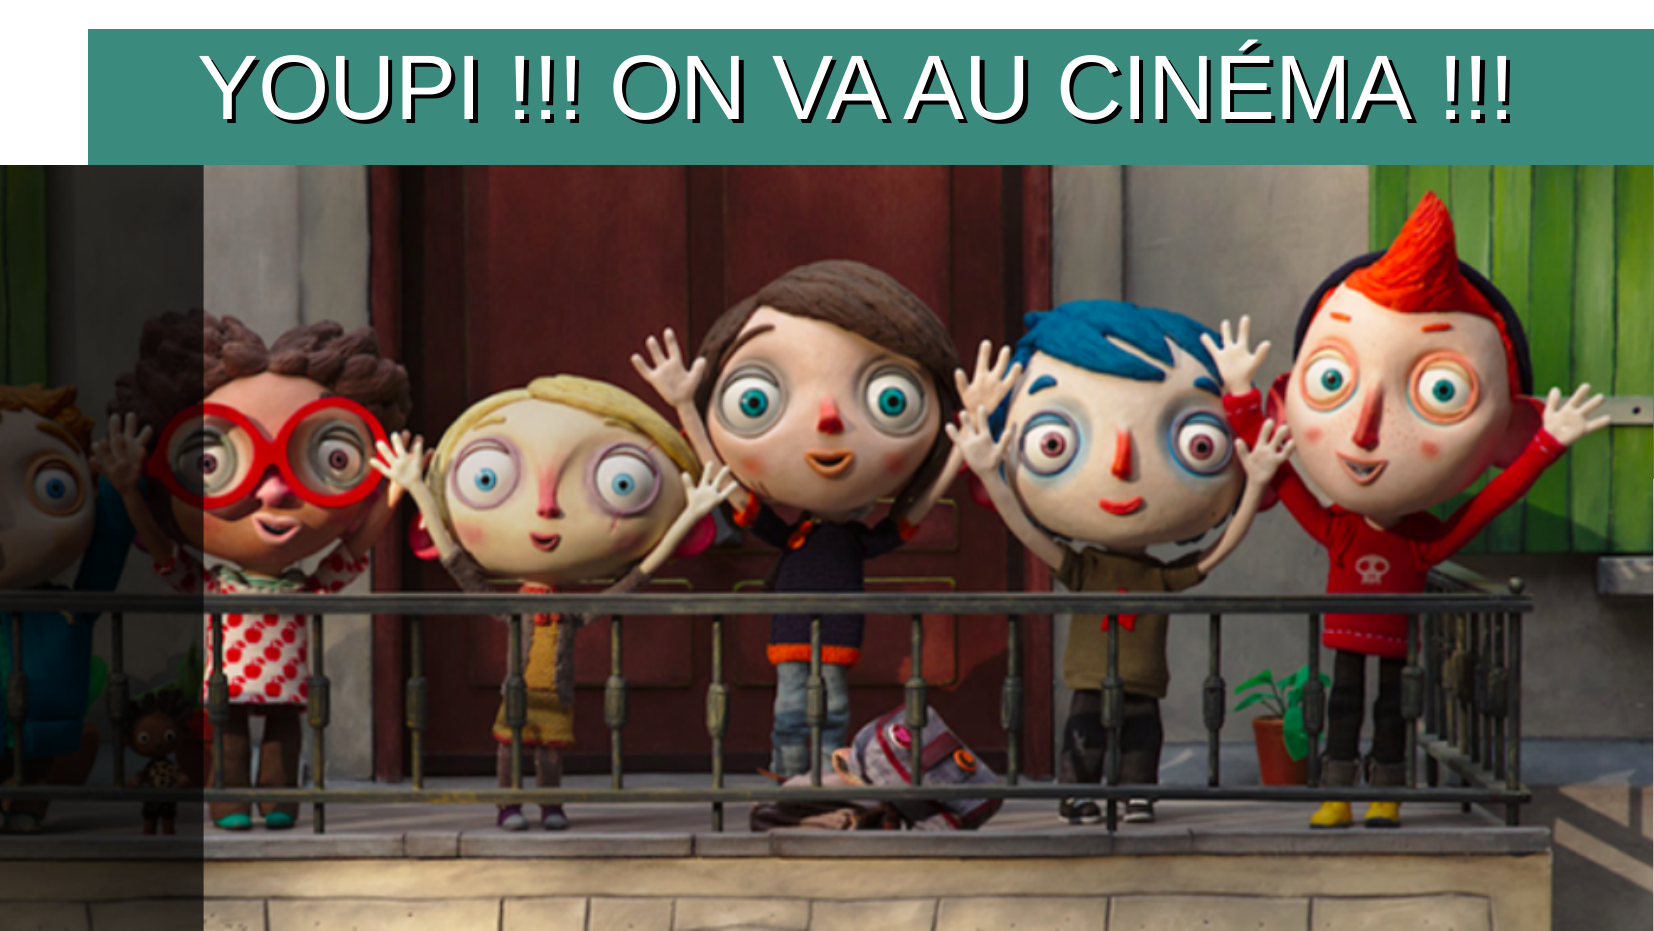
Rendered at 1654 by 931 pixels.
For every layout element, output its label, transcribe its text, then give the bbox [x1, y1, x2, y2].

text_box YOUPI !!! ON VA AU CINÉMA !!! [29, 29, 1654, 296]
text_box [53, 296, 1536, 633]
picture [0, 165, 1654, 931]
